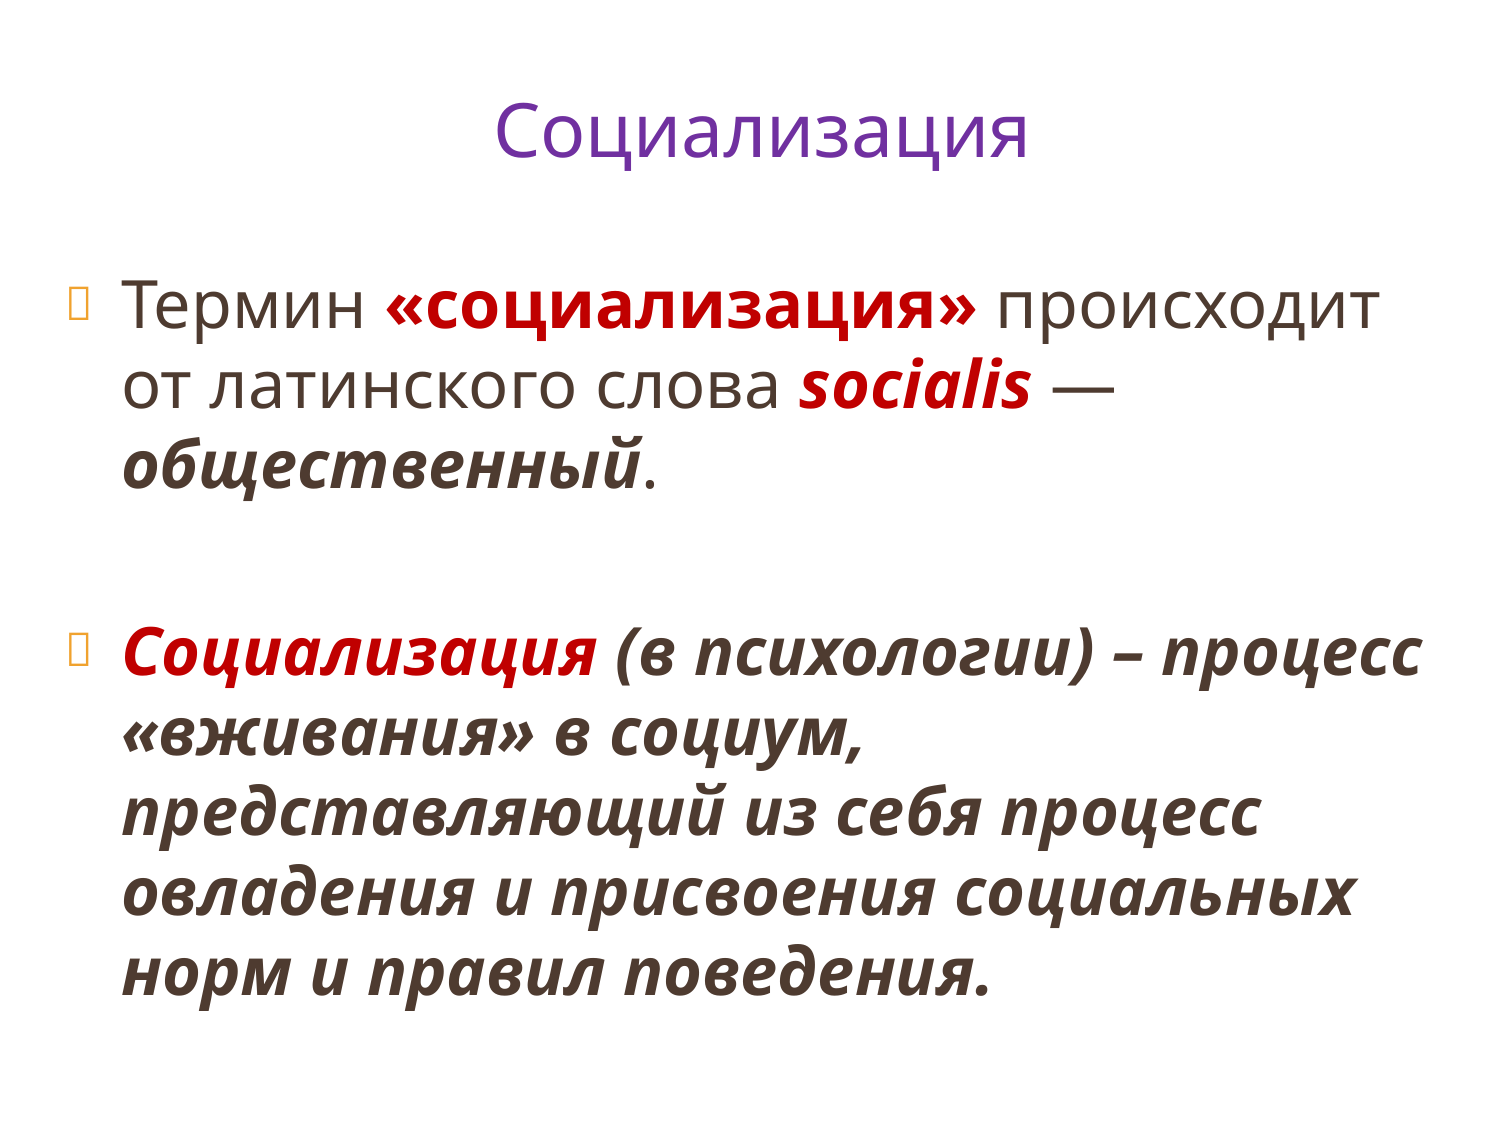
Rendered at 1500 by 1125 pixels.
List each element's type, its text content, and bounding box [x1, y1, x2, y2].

list Термин «социализация» происходит от латинского слова socialis — общественный. Социализация (в психологии) – процесс «вживания» в социум, представляющий из себя процесс овладения и присвоения социальных норм и правил поведения. [50, 254, 1475, 998]
title Социализация [50, 75, 1475, 213]
